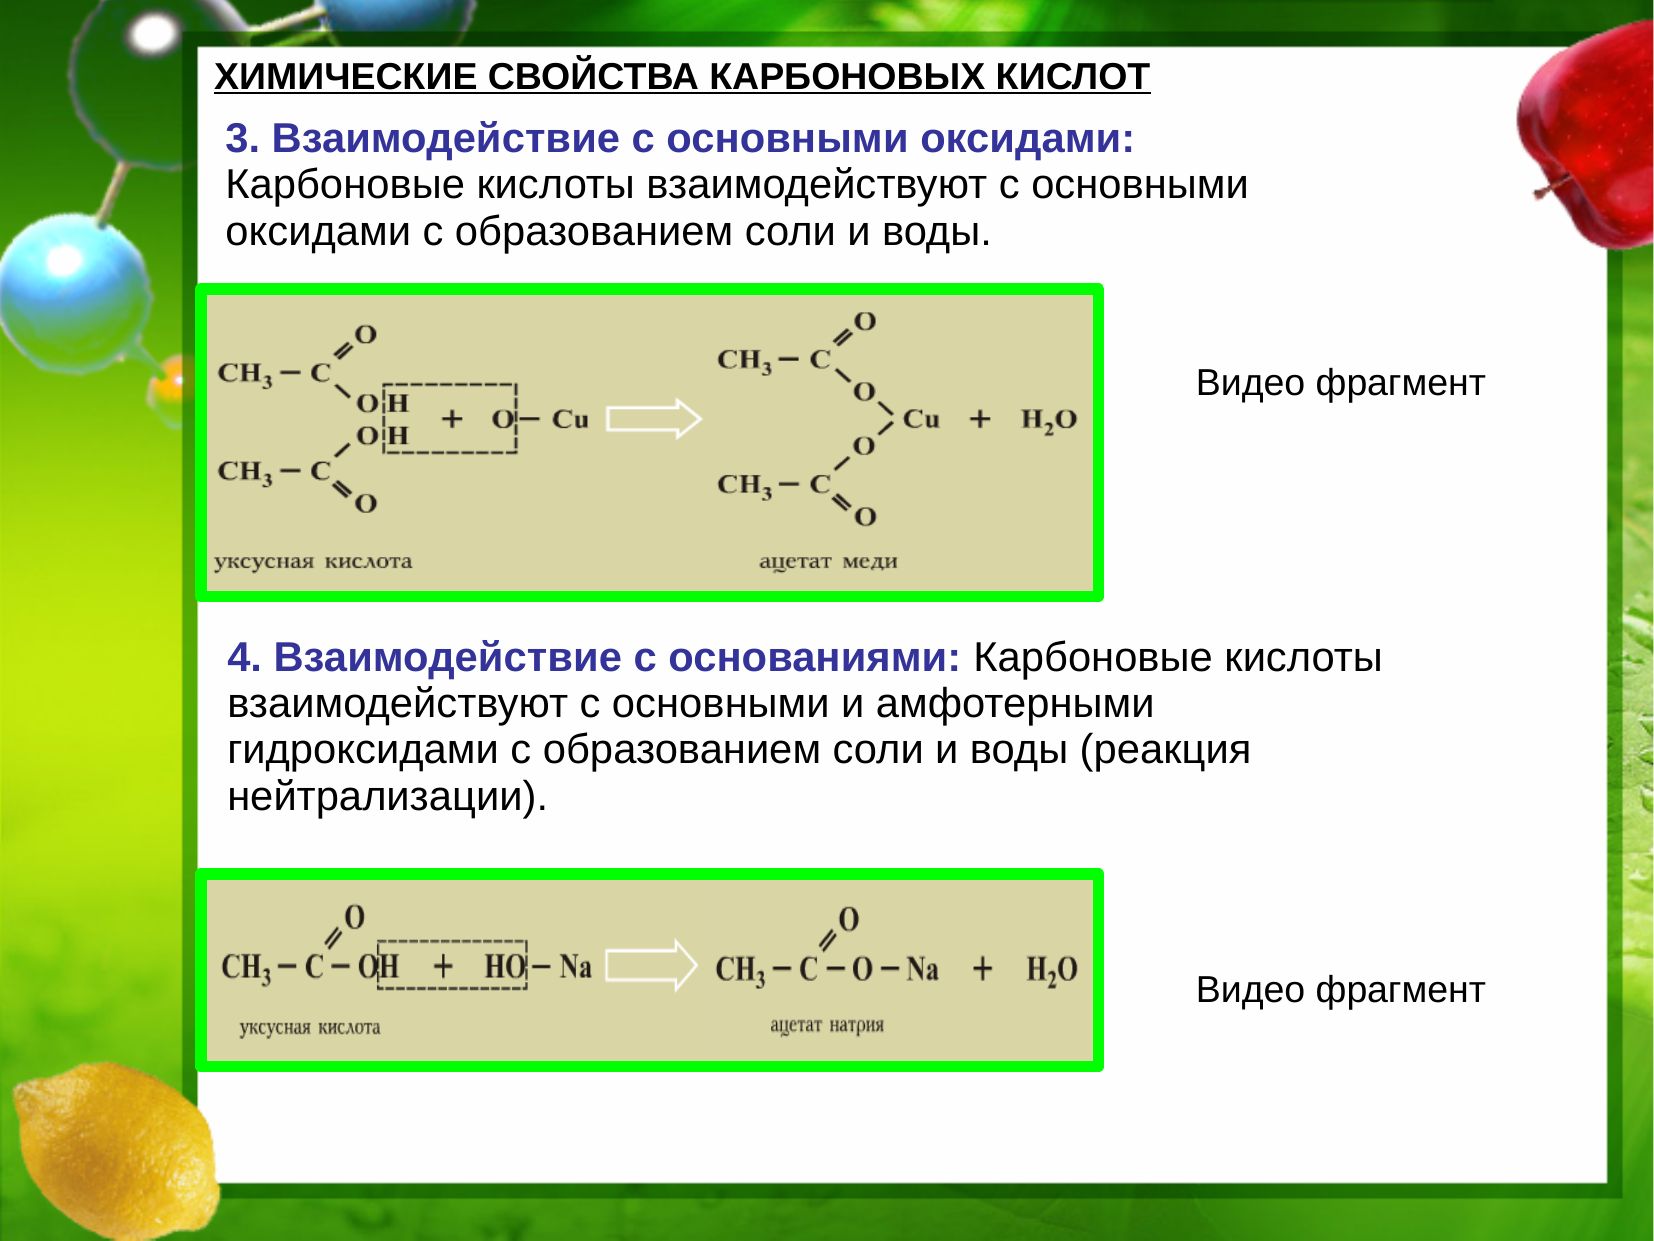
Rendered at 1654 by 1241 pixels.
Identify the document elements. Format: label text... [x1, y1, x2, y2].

text_box Видео фрагмент [1181, 354, 1536, 457]
text_box 4. Взаимодействие с основаниями: Карбоновые кислоты взаимодействуют с основными и амфотерными гидроксидами с образованием соли и воды (реакция нейтрализации). [212, 625, 1654, 835]
text_box 3. Взаимодействие с основными оксидами: Карбоновые кислоты взаимодействуют с основными оксидами с образованием соли и воды. [210, 107, 1422, 268]
text_box Видео фрагмент [1181, 961, 1536, 1063]
text_box ХИМИЧЕСКИЕ СВОЙСТВА КАРБОНОВЫХ КИСЛОТ [199, 48, 1285, 107]
picture [0, 0, 1654, 1241]
